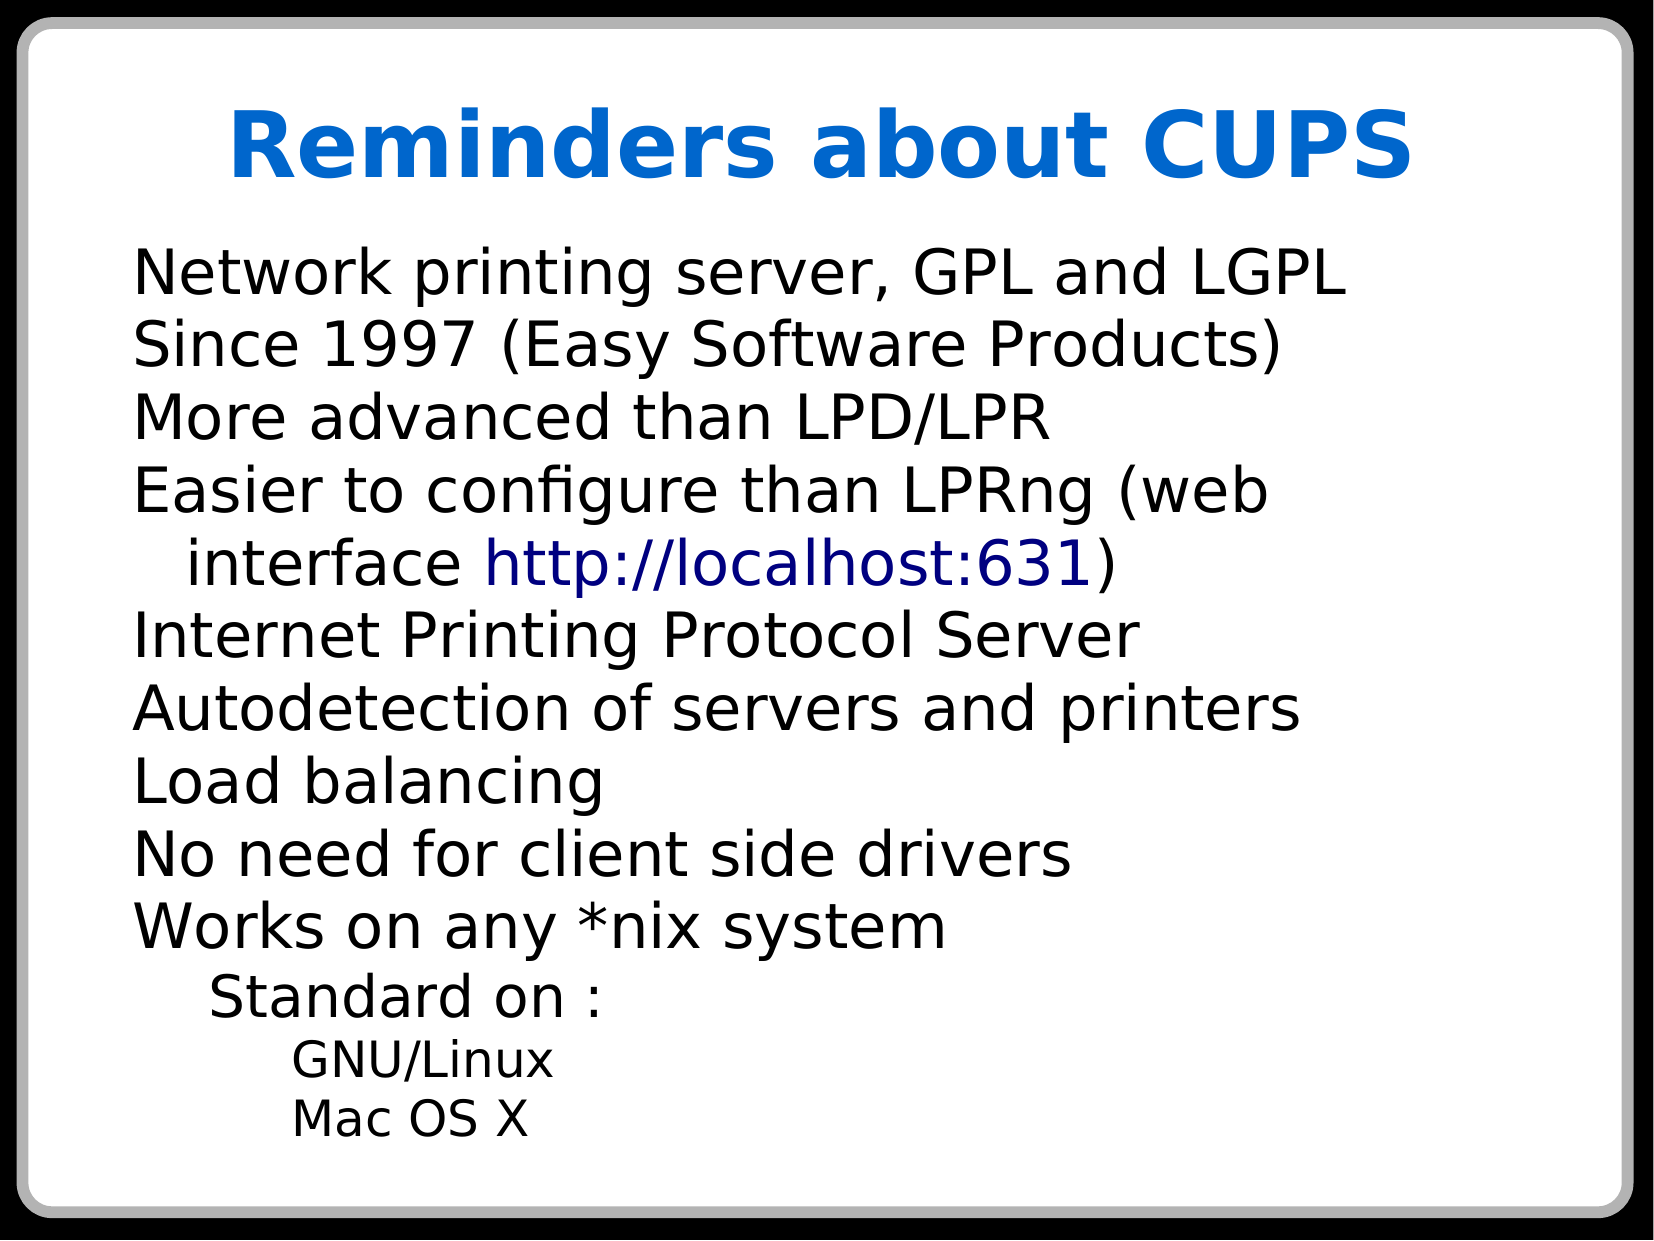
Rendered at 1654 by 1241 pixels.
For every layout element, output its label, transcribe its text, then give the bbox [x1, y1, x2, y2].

list Network printing server, GPL and LGPL Since 1997 (Easy Software Products) More advanced than LPD/LPR Easier to configure than LPRng (web interface http://localhost:631) Internet Printing Protocol Server Autodetection of servers and printers Load balancing No need for client side drivers Works on any *nix system Standard on : GNU/Linux Mac OS X [114, 236, 1536, 1149]
title Reminders about CUPS [67, 91, 1577, 199]
